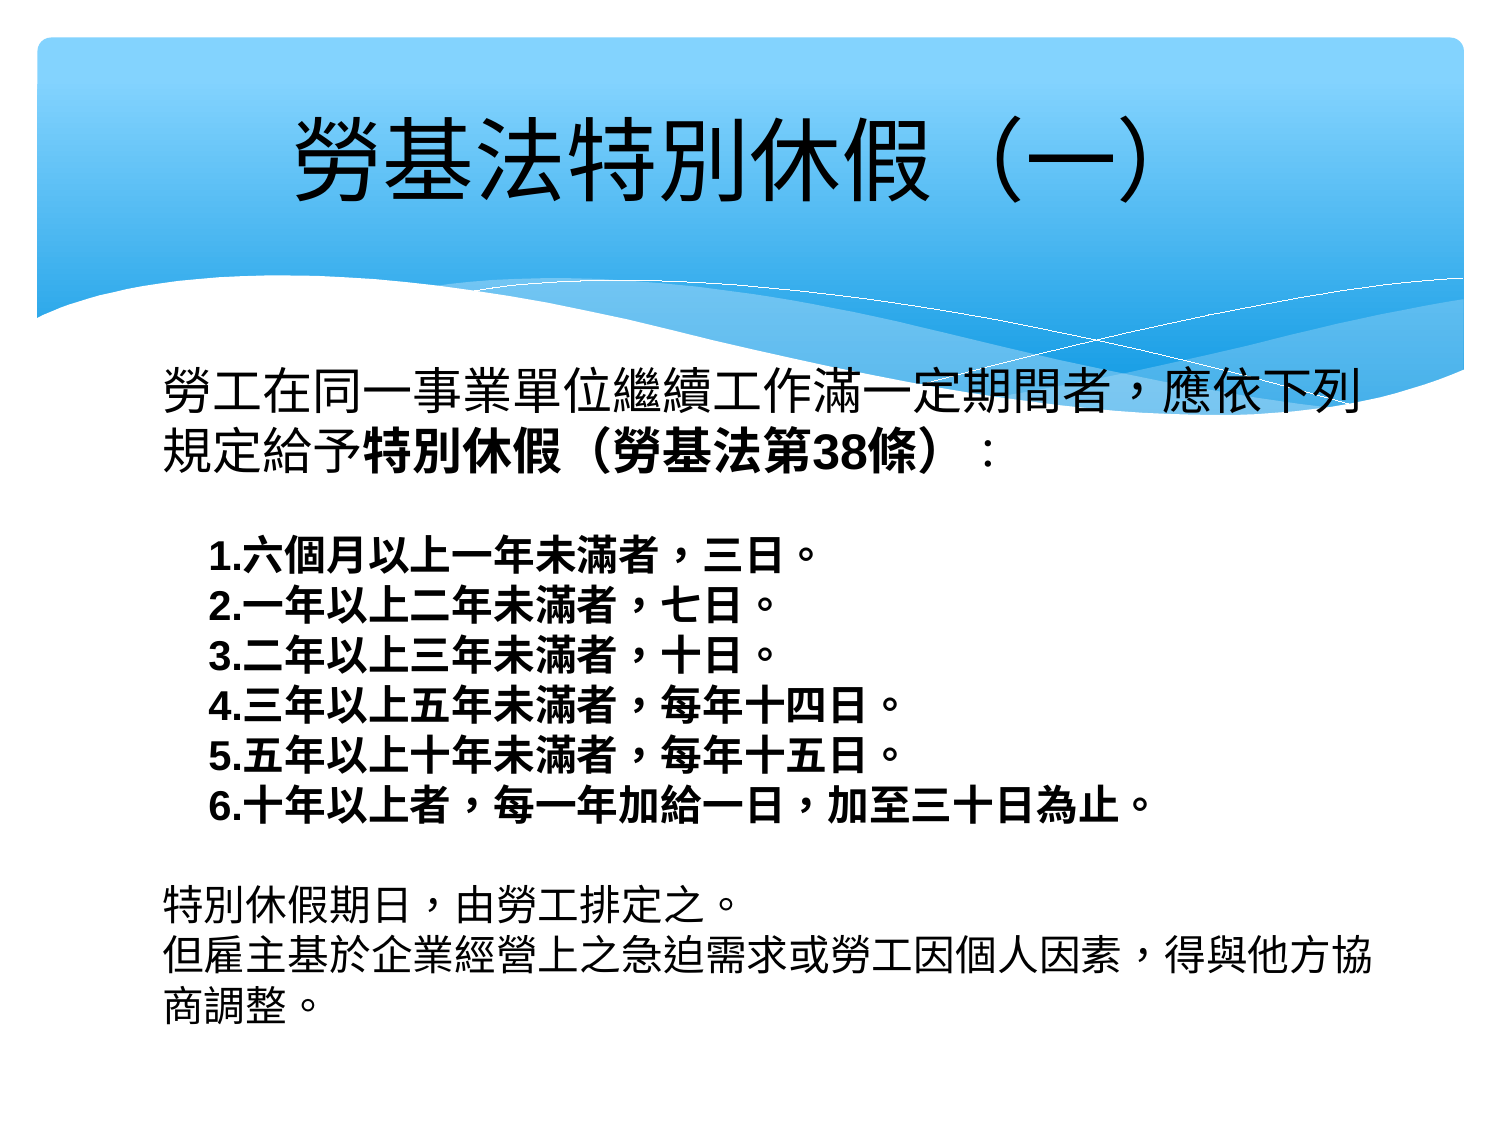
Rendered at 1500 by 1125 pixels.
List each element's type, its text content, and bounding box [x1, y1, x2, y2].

text_box 勞工在同一事業單位繼續工作滿一定期間者，應依下列規定給予特別休假（勞基法第38條）： 1.六個月以上一年未滿者，三日。 2.一年以上二年未滿者，七日。 3.二年以上三年未滿者，十日。 4.三年以上五年未滿者，每年十四日。 5.五年以上十年未滿者，每年十五日。 6.十年以上者，每一年加給一日，加至三十日為止。 特別休假期日，由勞工排定之。 但雇主基於企業經營上之急迫需求或勞工因個人因素，得與他方協商調整。 [147, 351, 1400, 1037]
title 勞基法特別休假（一） [75, 55, 1425, 261]
